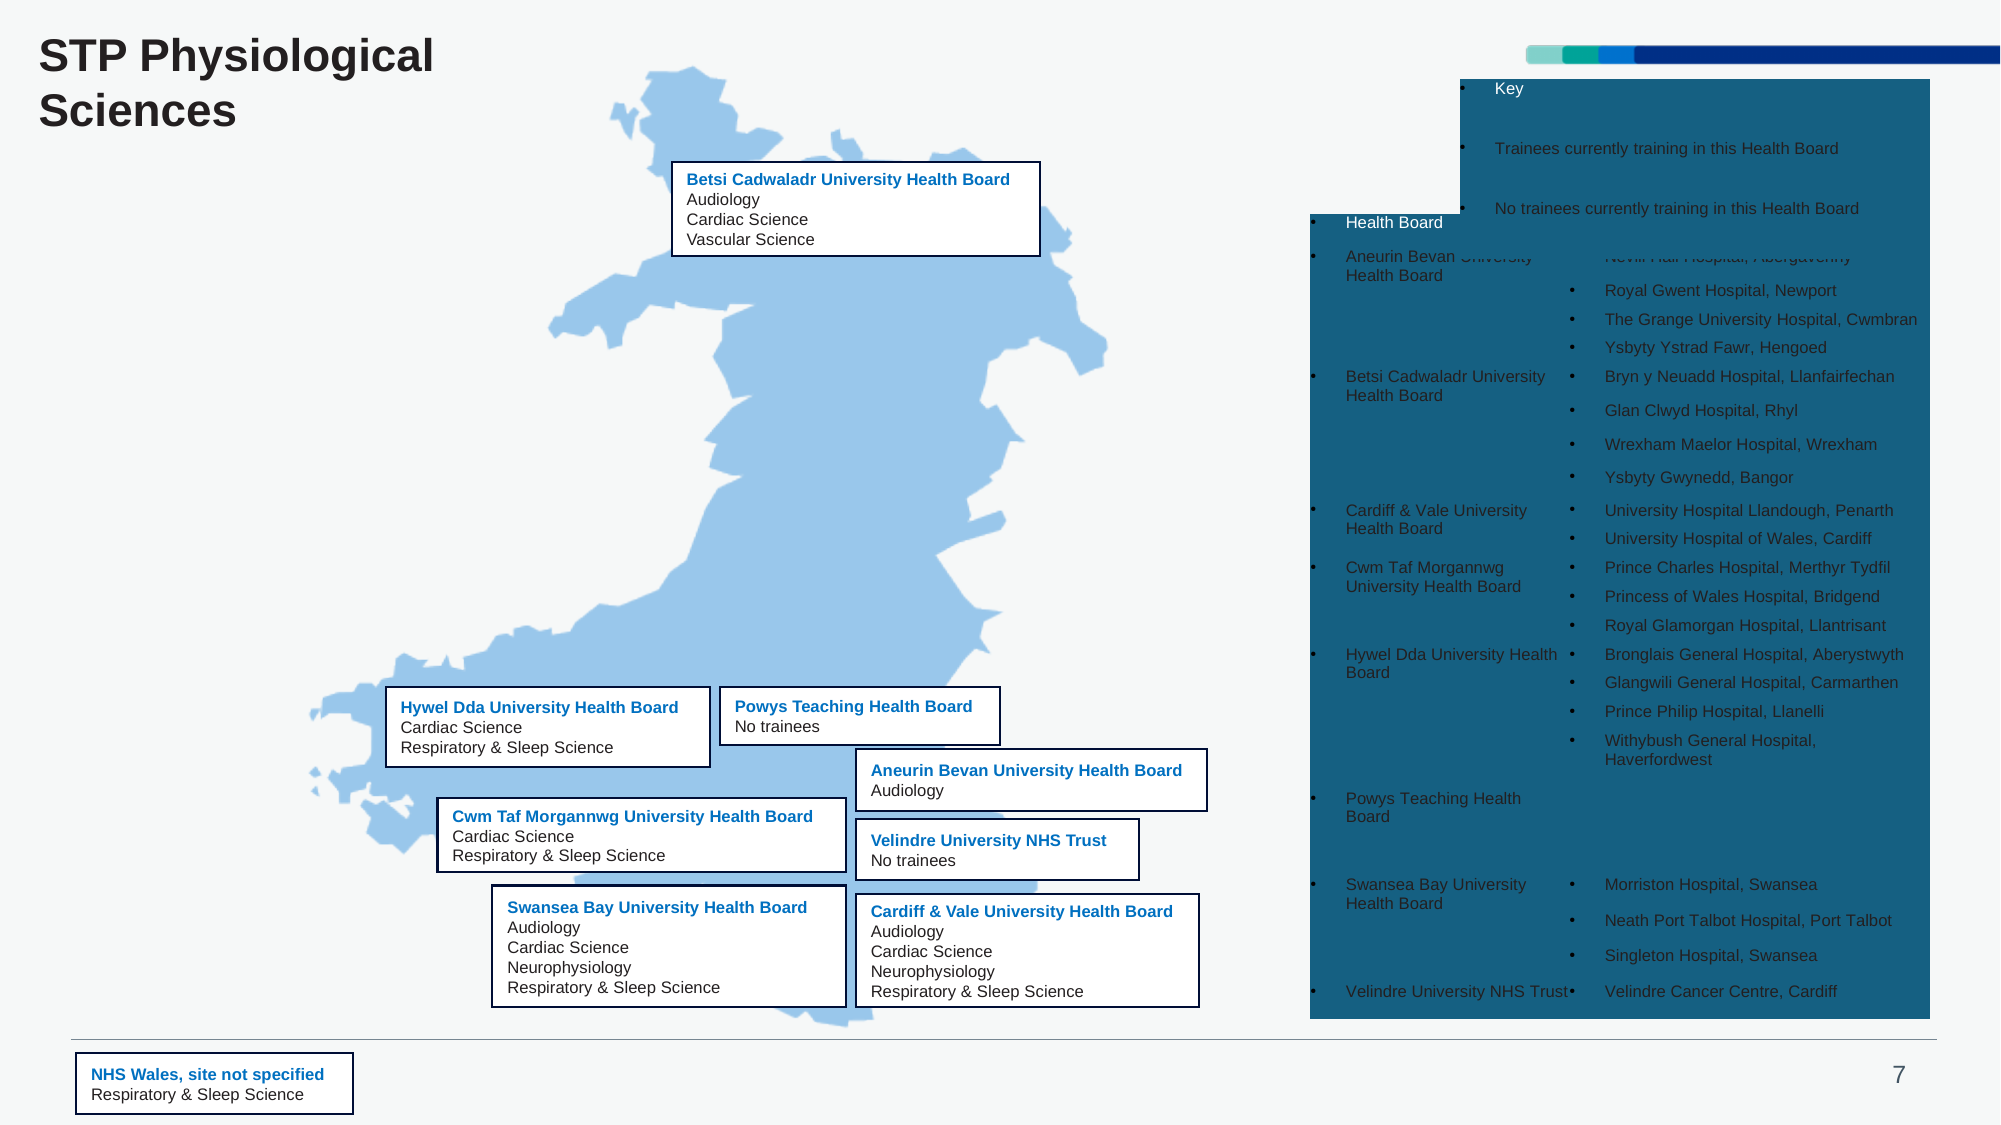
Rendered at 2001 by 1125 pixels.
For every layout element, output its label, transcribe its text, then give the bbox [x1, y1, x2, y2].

table_cell Bronglais General Hospital, Aberystwyth [1569, 645, 1930, 674]
text_box Cwm Taf Morgannwg University Health Board Cardiac Science Respiratory & Sleep Science [437, 798, 846, 872]
table_cell [1569, 789, 1930, 875]
table_cell Powys Teaching Health Board [1310, 789, 1569, 875]
table_cell Royal Glamorgan Hospital, Llantrisant [1569, 616, 1930, 645]
table_cell Neath Port Talbot Hospital, Port Talbot [1569, 911, 1930, 947]
table_cell Singleton Hospital, Swansea [1569, 947, 1930, 982]
table_cell Velindre Cancer Centre, Cardiff [1569, 982, 1930, 1019]
table_cell Ysbyty Ystrad Fawr, Hengoed [1569, 339, 1930, 368]
table_cell Prince Philip Hospital, Llanelli [1569, 703, 1930, 731]
text_box Swansea Bay University Health Board Audiology Cardiac Science Neurophysiology Respiratory & Sleep Science [492, 886, 846, 1007]
table_cell Cardiff & Vale University Health Board [1310, 501, 1569, 558]
table_cell Glan Clwyd Hospital, Rhyl [1569, 401, 1930, 435]
table_cell Nevill Hall Hospital, Abergavenny [1569, 259, 1930, 281]
text_box NHS Wales, site not specified Respiratory & Sleep Science [76, 1053, 353, 1114]
table_header Key [1460, 79, 1870, 139]
text_box Aneurin Bevan University Health Board Audiology [856, 749, 1207, 811]
table_cell The Grange University Hospital, Cwmbran [1569, 310, 1930, 339]
table_header [1870, 79, 1930, 139]
table_cell Withybush General Hospital, Haverfordwest [1569, 731, 1930, 789]
table_cell Prince Charles Hospital, Merthyr Tydfil [1569, 558, 1930, 587]
text_box Powys Teaching Health Board No trainees [720, 687, 1000, 745]
table_cell Bryn y Neuadd Hospital, Llanfairfechan [1569, 368, 1930, 401]
text_box Betsi Cadwaladr University Health Board Audiology Cardiac Science Vascular Science [672, 162, 1040, 256]
table_cell Trainees currently training in this Health Board [1460, 139, 1870, 199]
table_cell Ysbyty Gwynedd, Bangor [1569, 468, 1930, 501]
table_cell Wrexham Maelor Hospital, Wrexham [1569, 435, 1930, 468]
table_cell University Hospital Llandough, Penarth [1569, 501, 1930, 530]
table_cell Swansea Bay University Health Board [1310, 875, 1569, 982]
text_box STP Physiological Sciences [23, 17, 577, 145]
table_cell [1870, 199, 1930, 259]
text_box Cardiff & Vale University Health Board Audiology Cardiac Science Neurophysiology Respiratory & Sleep Science [856, 894, 1199, 1007]
table_cell Royal Gwent Hospital, Newport [1569, 281, 1930, 310]
table_cell Morriston Hospital, Swansea [1569, 875, 1930, 911]
text_box Velindre University NHS Trust No trainees [856, 819, 1139, 880]
table_cell Hywel Dda University Health Board [1310, 645, 1569, 789]
table_cell Betsi Cadwaladr University Health Board [1310, 368, 1569, 501]
table_cell Cwm Taf Morgannwg University Health Board [1310, 558, 1569, 645]
table_cell Aneurin Bevan University Health Board [1310, 247, 1569, 368]
picture [206, 45, 1214, 1053]
table_cell University Hospital of Wales, Cardiff [1569, 530, 1930, 558]
table_cell Princess of Wales Hospital, Bridgend [1569, 587, 1930, 616]
table_cell [1870, 139, 1930, 199]
text_box Hywel Dda University Health Board Cardiac Science Respiratory & Sleep Science [386, 687, 710, 767]
table_cell Glangwili General Hospital, Carmarthen [1569, 674, 1930, 703]
table_cell No trainees currently training in this Health Board [1460, 199, 1870, 259]
table_header Health Board [1310, 214, 1460, 247]
table_cell Velindre University NHS Trust [1310, 982, 1569, 1019]
